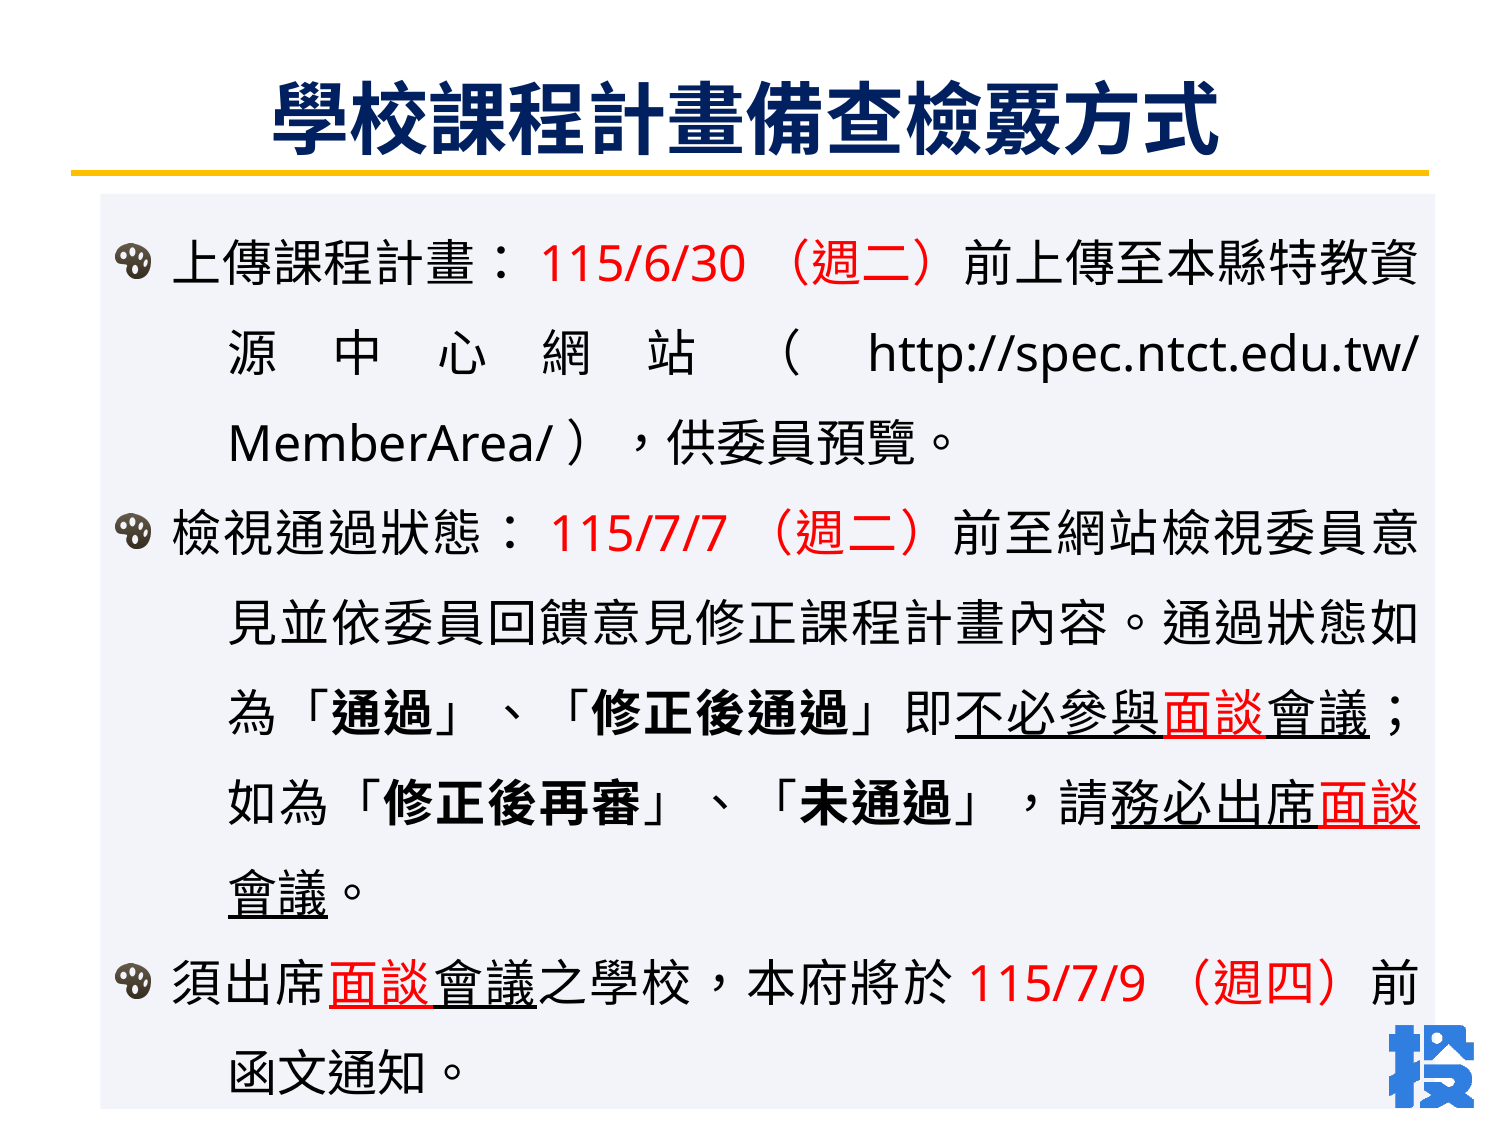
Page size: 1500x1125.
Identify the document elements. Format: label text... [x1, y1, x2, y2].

text_box 上傳課程計畫：115/6/30（週二）前上傳至本縣特教資源中心網站（http://spec.ntct.edu.tw/MemberArea/），供委員預覽。 檢視通過狀態：115/7/7（週二）前至網站檢視委員意見並依委員回饋意見修正課程計畫內容。通過狀態如為「通過」、「修正後通過」即不必參與面談會議；如為「修正後再審」、「未通過」，請務必出席面談會議。 須出席面談會議之學校，本府將於115/7/9（週四）前函文通知。 [100, 193, 1436, 1027]
picture [1362, 997, 1500, 1125]
text_box 學校課程計畫備查檢覈方式 [255, 61, 1245, 173]
